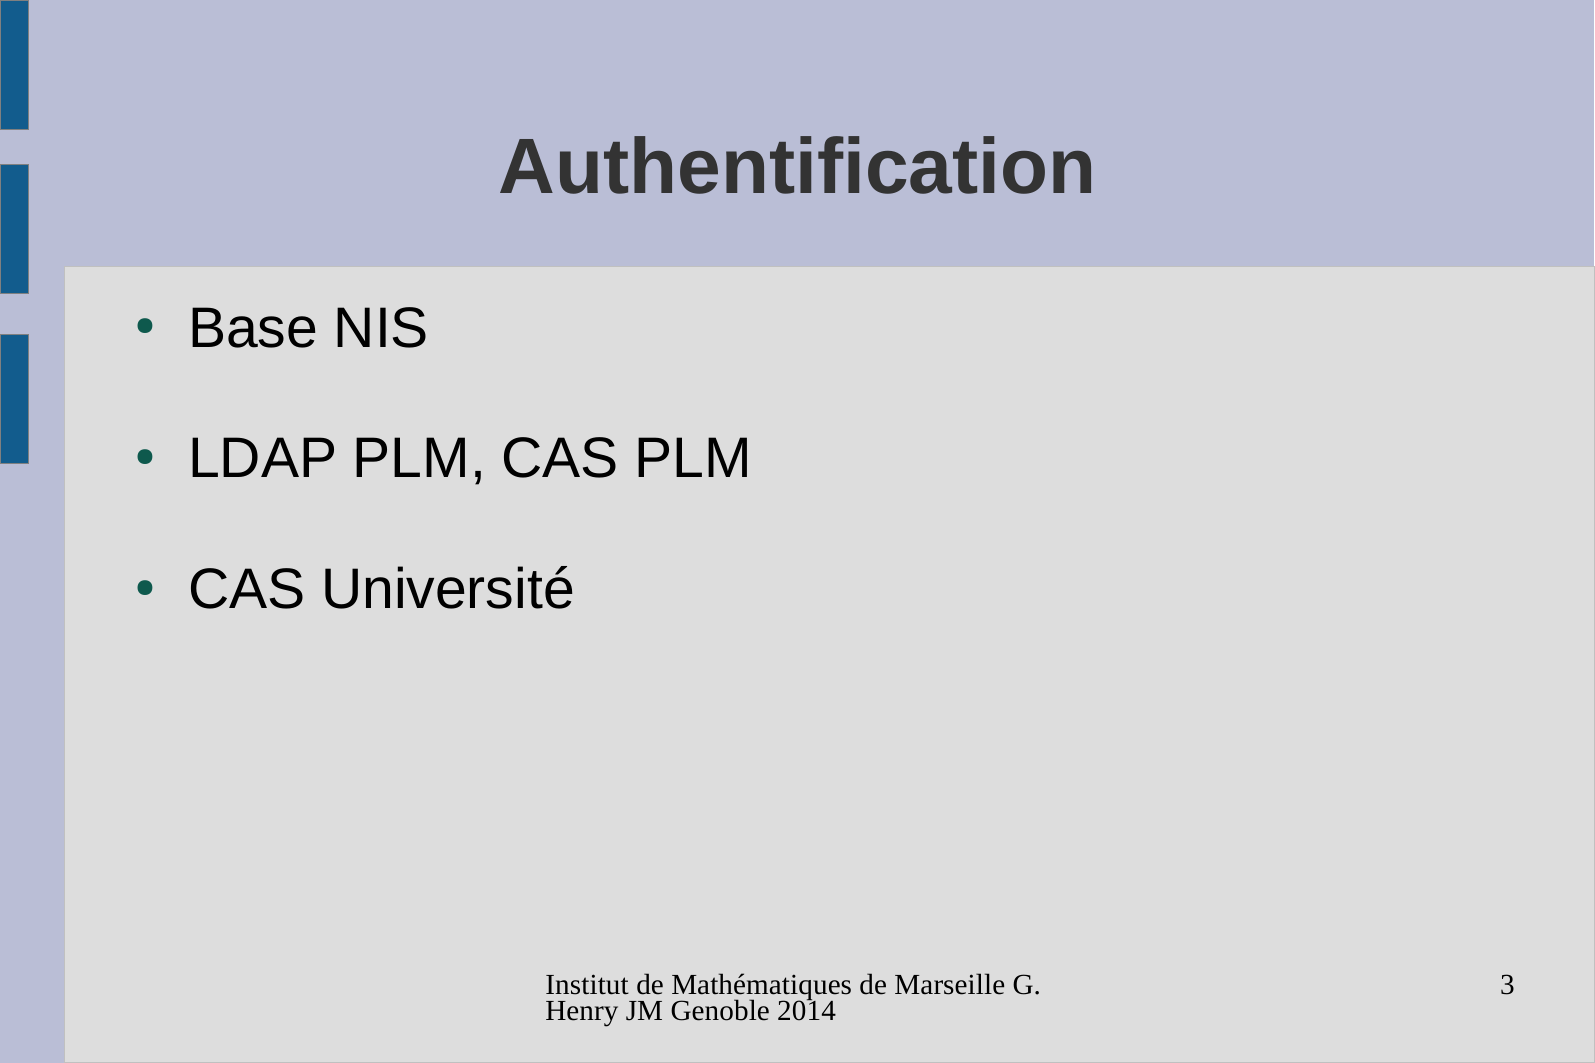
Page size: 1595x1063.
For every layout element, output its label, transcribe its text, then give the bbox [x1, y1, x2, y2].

list Base NIS LDAP PLM, CAS PLM CAS Université [117, 295, 1479, 966]
title Authentification [117, 78, 1479, 256]
